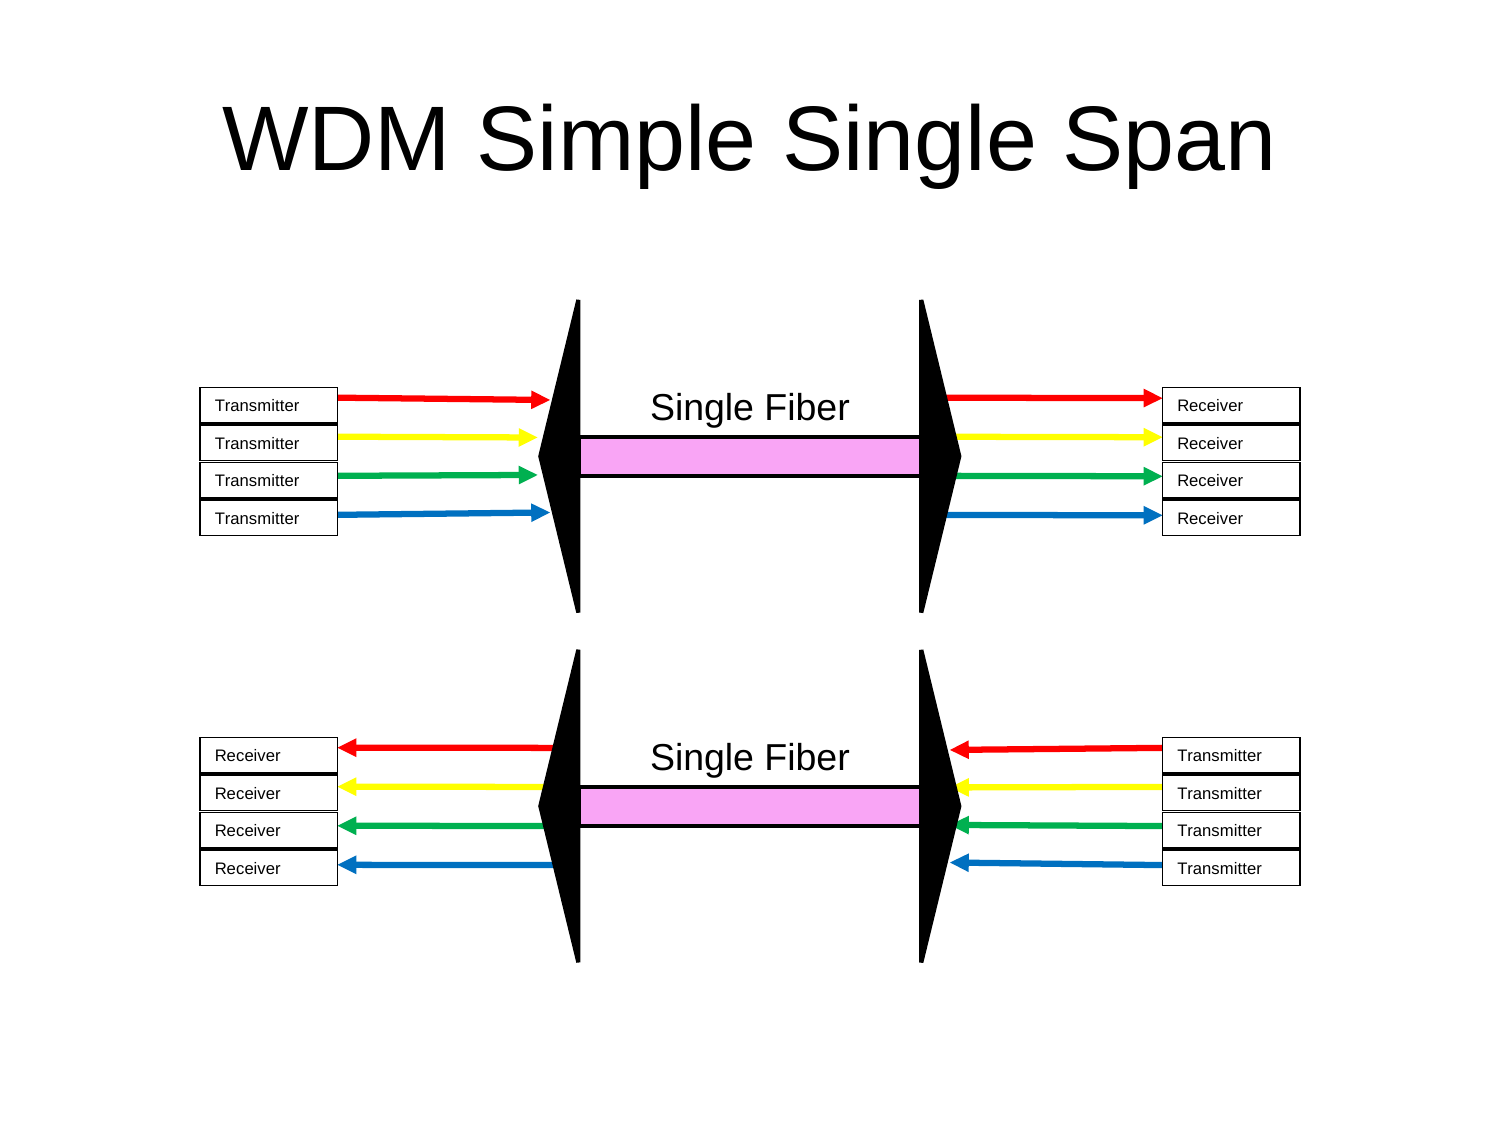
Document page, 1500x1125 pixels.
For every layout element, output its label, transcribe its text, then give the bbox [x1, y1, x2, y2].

title WDM Simple Single Span [75, 45, 1426, 233]
text_box Receiver [200, 812, 338, 848]
text_box Transmitter [200, 424, 338, 461]
text_box Transmitter [1162, 737, 1301, 773]
text_box Transmitter [1162, 849, 1301, 886]
text_box Receiver [1162, 499, 1301, 536]
text_box Receiver [200, 737, 338, 773]
text_box Transmitter [200, 499, 338, 536]
text_box Single Fiber [624, 724, 876, 786]
text_box [540, 299, 960, 613]
text_box Transmitter [1162, 774, 1301, 811]
text_box Receiver [1162, 387, 1301, 423]
text_box Transmitter [200, 462, 338, 498]
text_box Receiver [1162, 462, 1301, 498]
text_box Single Fiber [624, 374, 876, 436]
text_box Transmitter [200, 387, 338, 423]
text_box Transmitter [1162, 812, 1301, 848]
text_box Receiver [200, 774, 338, 811]
text_box Receiver [1162, 424, 1301, 461]
text_box Receiver [200, 849, 338, 886]
text_box [540, 649, 960, 963]
